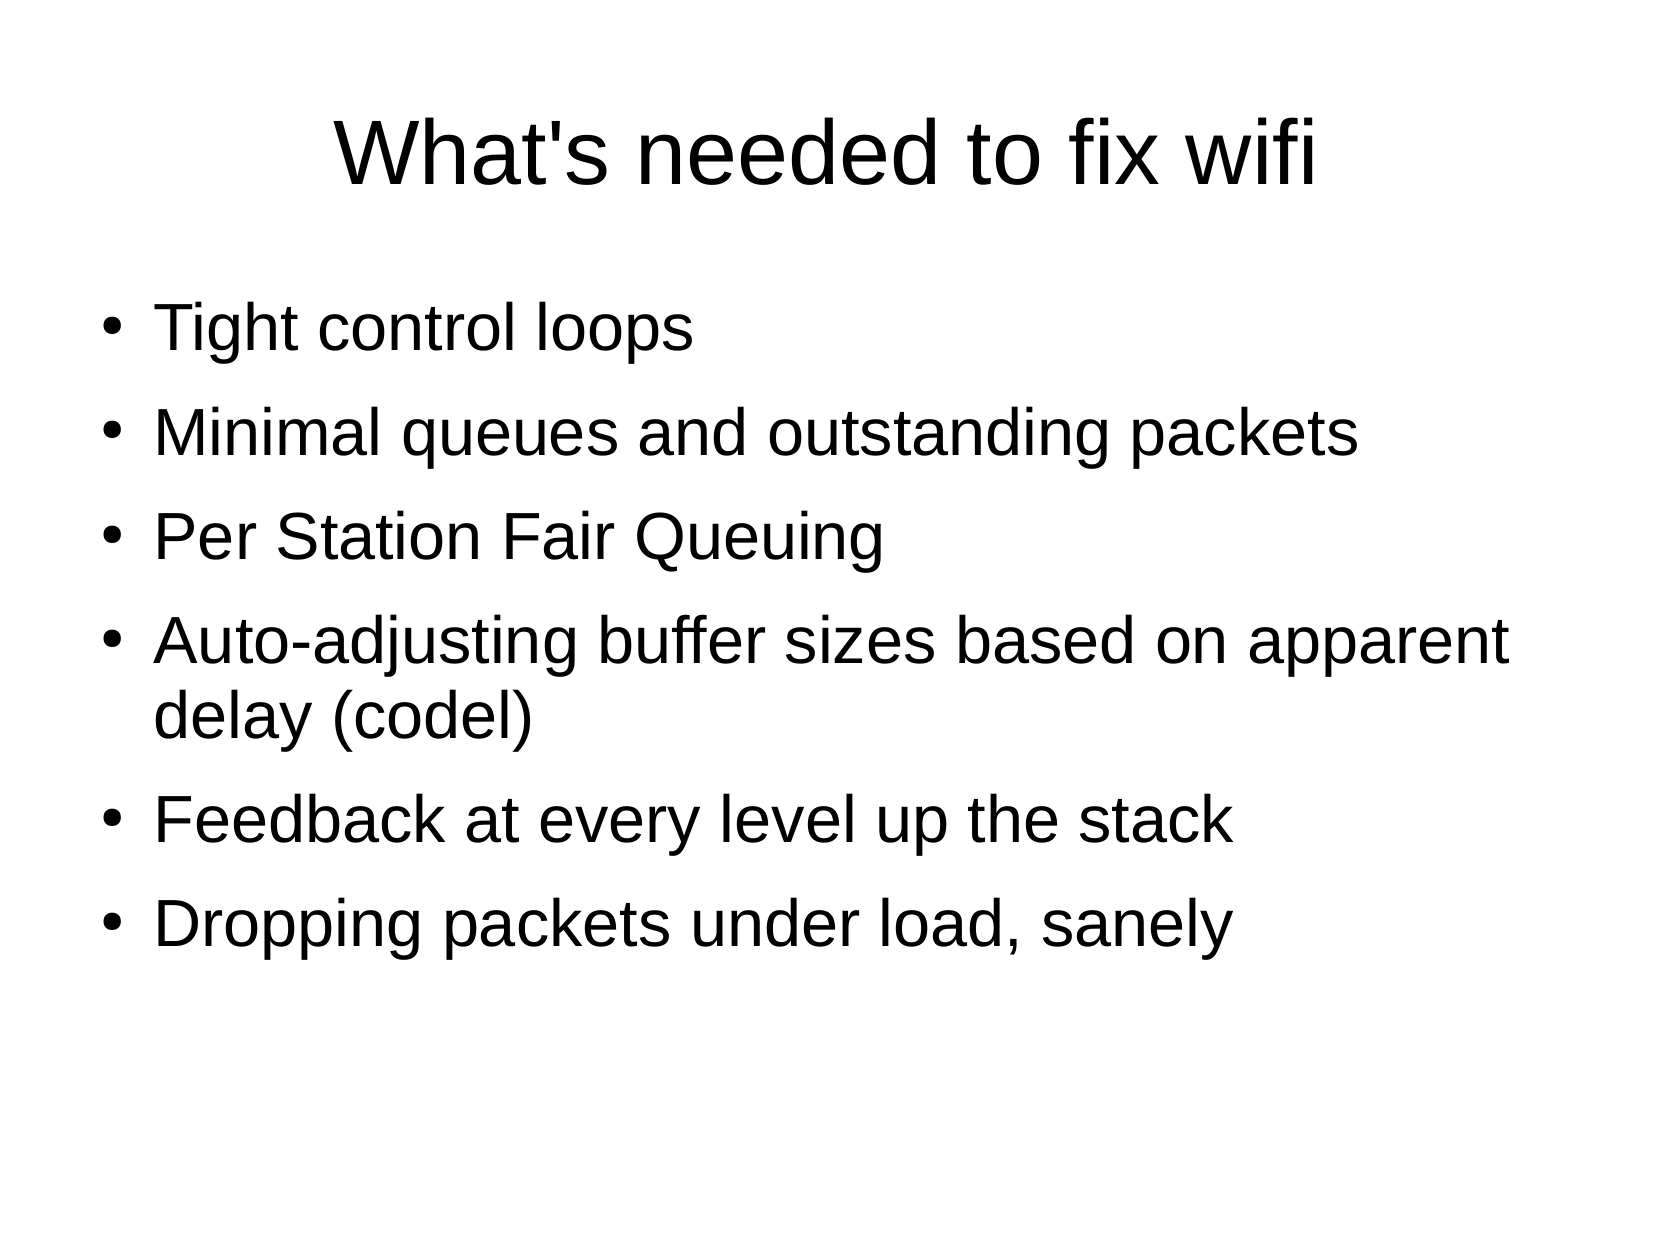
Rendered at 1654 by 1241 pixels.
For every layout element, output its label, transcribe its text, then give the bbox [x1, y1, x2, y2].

list Tight control loops Minimal queues and outstanding packets Per Station Fair Queuing Auto-adjusting buffer sizes based on apparent delay (codel) Feedback at every level up the stack Dropping packets under load, sanely [82, 290, 1538, 1010]
title What's needed to fix wifi [82, 49, 1571, 257]
